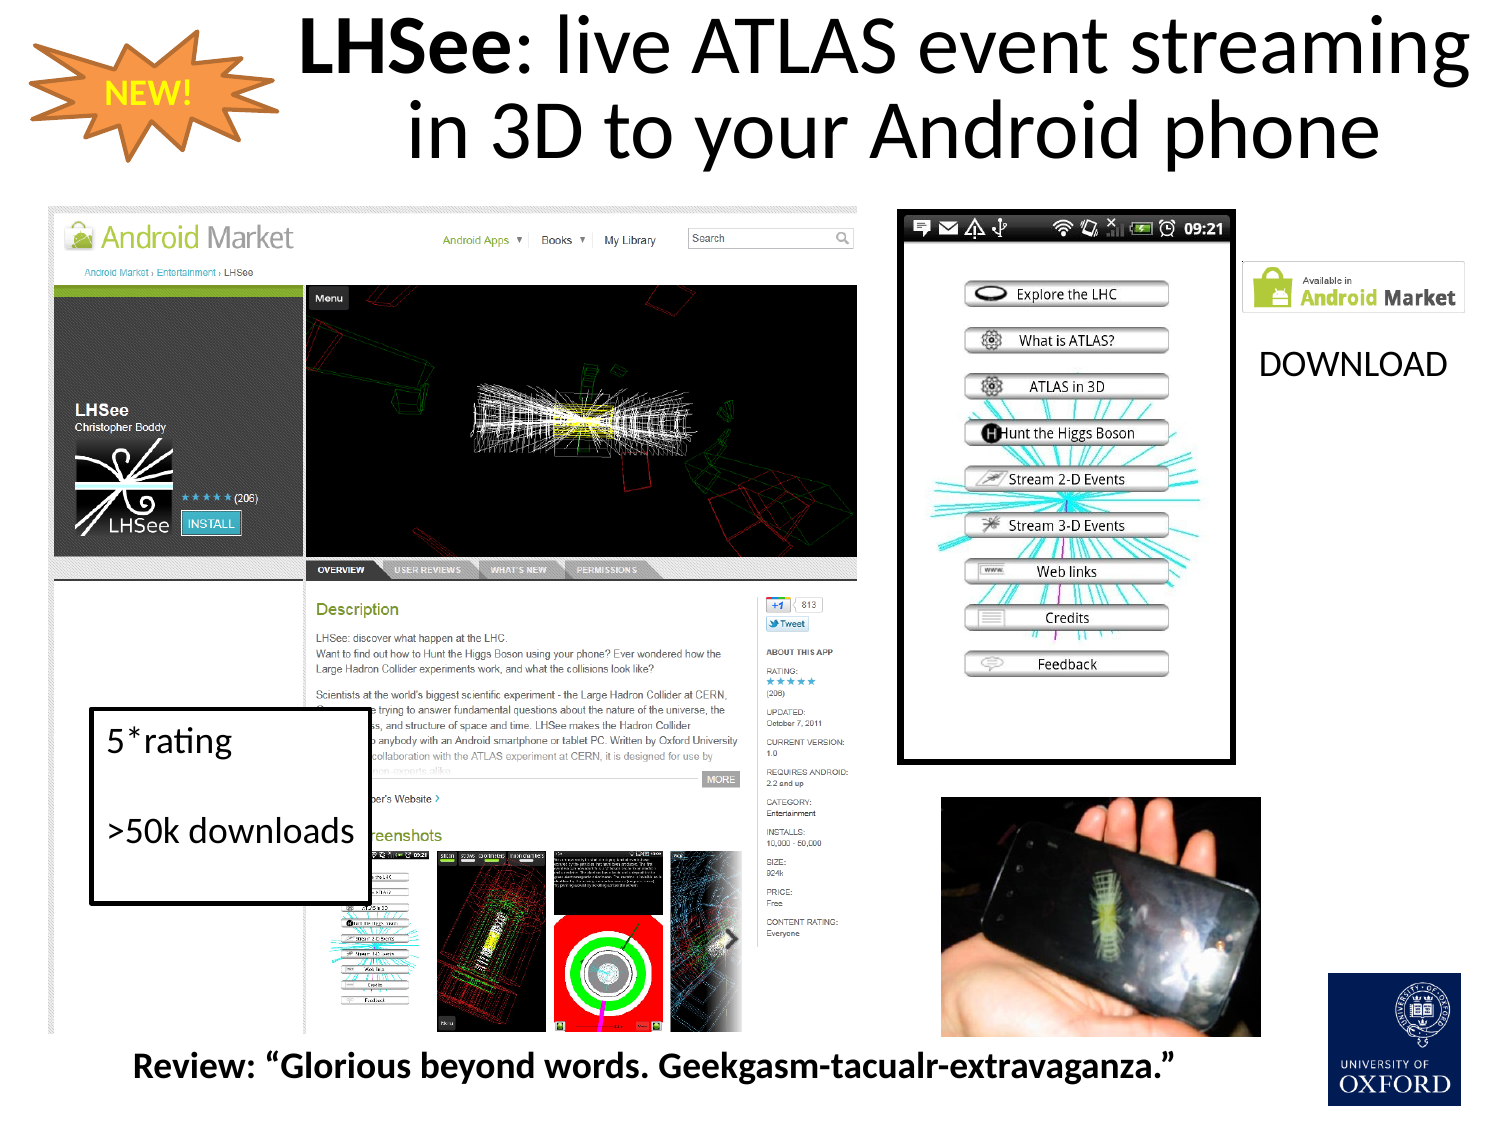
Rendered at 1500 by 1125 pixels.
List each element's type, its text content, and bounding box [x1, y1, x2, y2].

text_box Review: “Glorious beyond words. Geekgasm-tacualr-extravaganza.” [118, 1033, 1276, 1094]
picture [1328, 973, 1461, 1106]
picture [1242, 261, 1465, 313]
text_box 5*rating >50k downloads [91, 708, 371, 904]
picture [903, 215, 1230, 759]
text_box DOWNLOAD [1243, 313, 1463, 391]
title LHSee: live ATLAS event streaming in 3D to your Android phone [242, 1, 1500, 189]
picture [48, 206, 857, 1034]
picture [941, 797, 1261, 1037]
text_box NEW! [30, 31, 278, 161]
